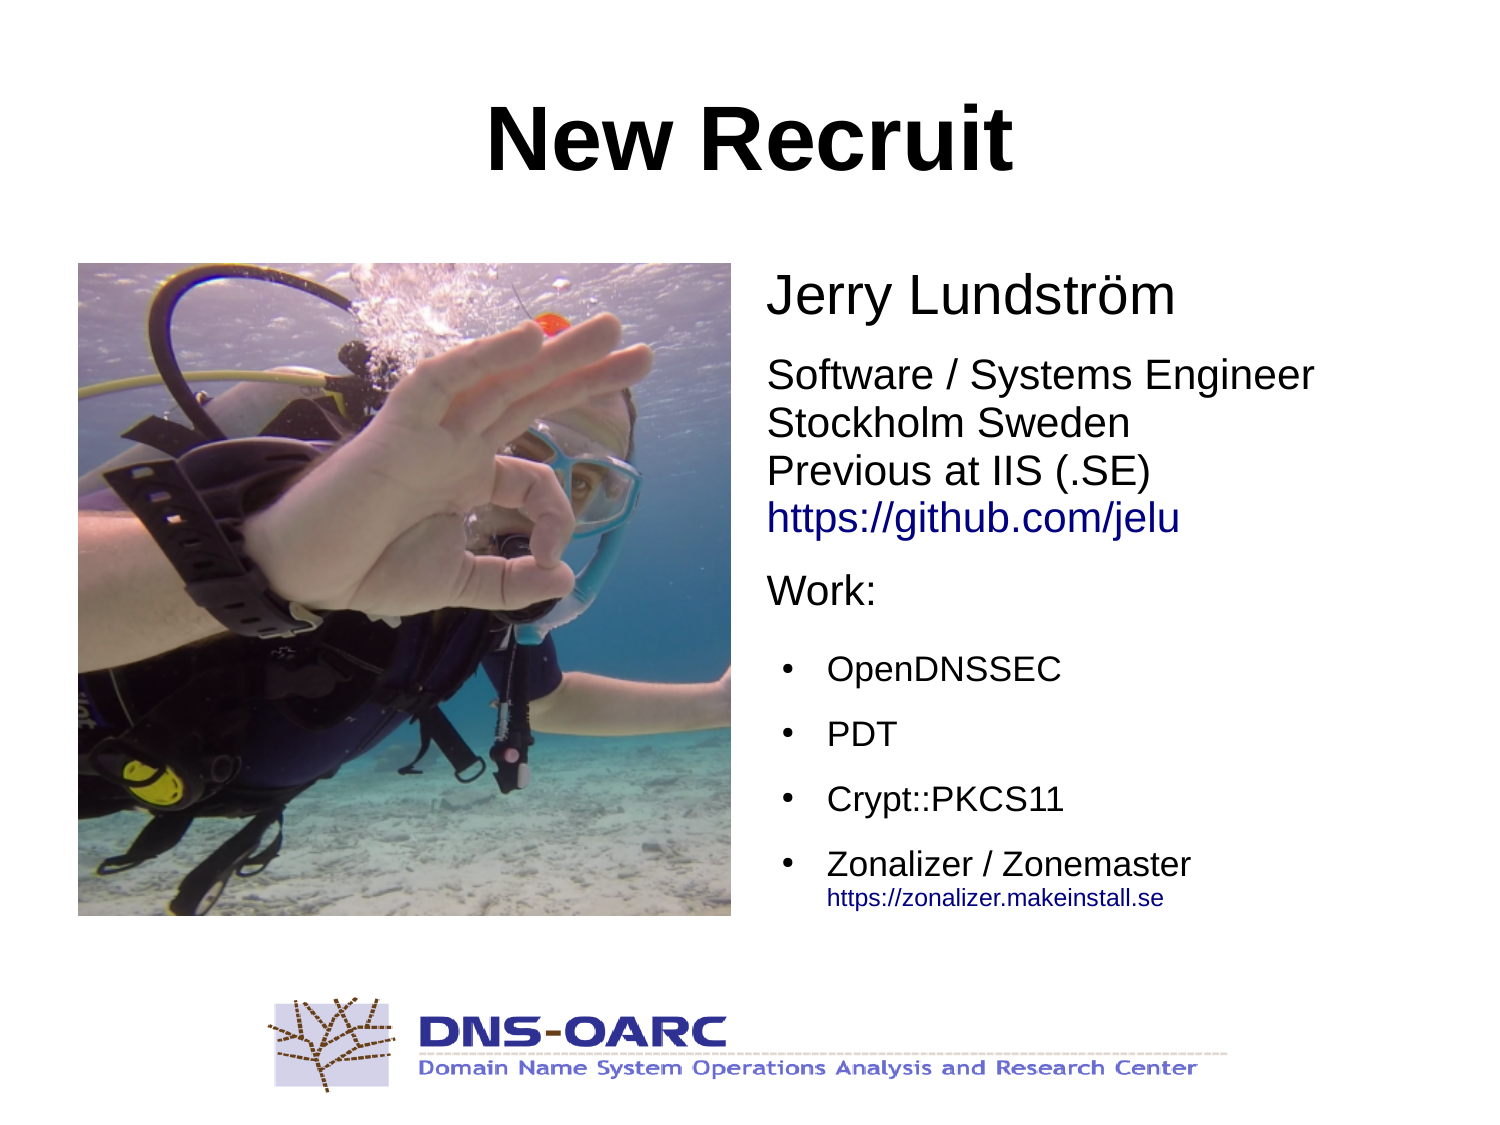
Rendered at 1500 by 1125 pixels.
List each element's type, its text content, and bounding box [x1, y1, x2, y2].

picture [78, 263, 731, 916]
picture [214, 991, 1259, 1099]
title New Recruit [75, 44, 1425, 233]
list Jerry Lundström Software / Systems Engineer Stockholm Sweden Previous at IIS (.SE) https://github.com/jelu Work: OpenDNSSEC PDT Crypt::PKCS11 Zonalizer / Zonemaster https://zonalizer.makeinstall.se [766, 263, 1426, 916]
